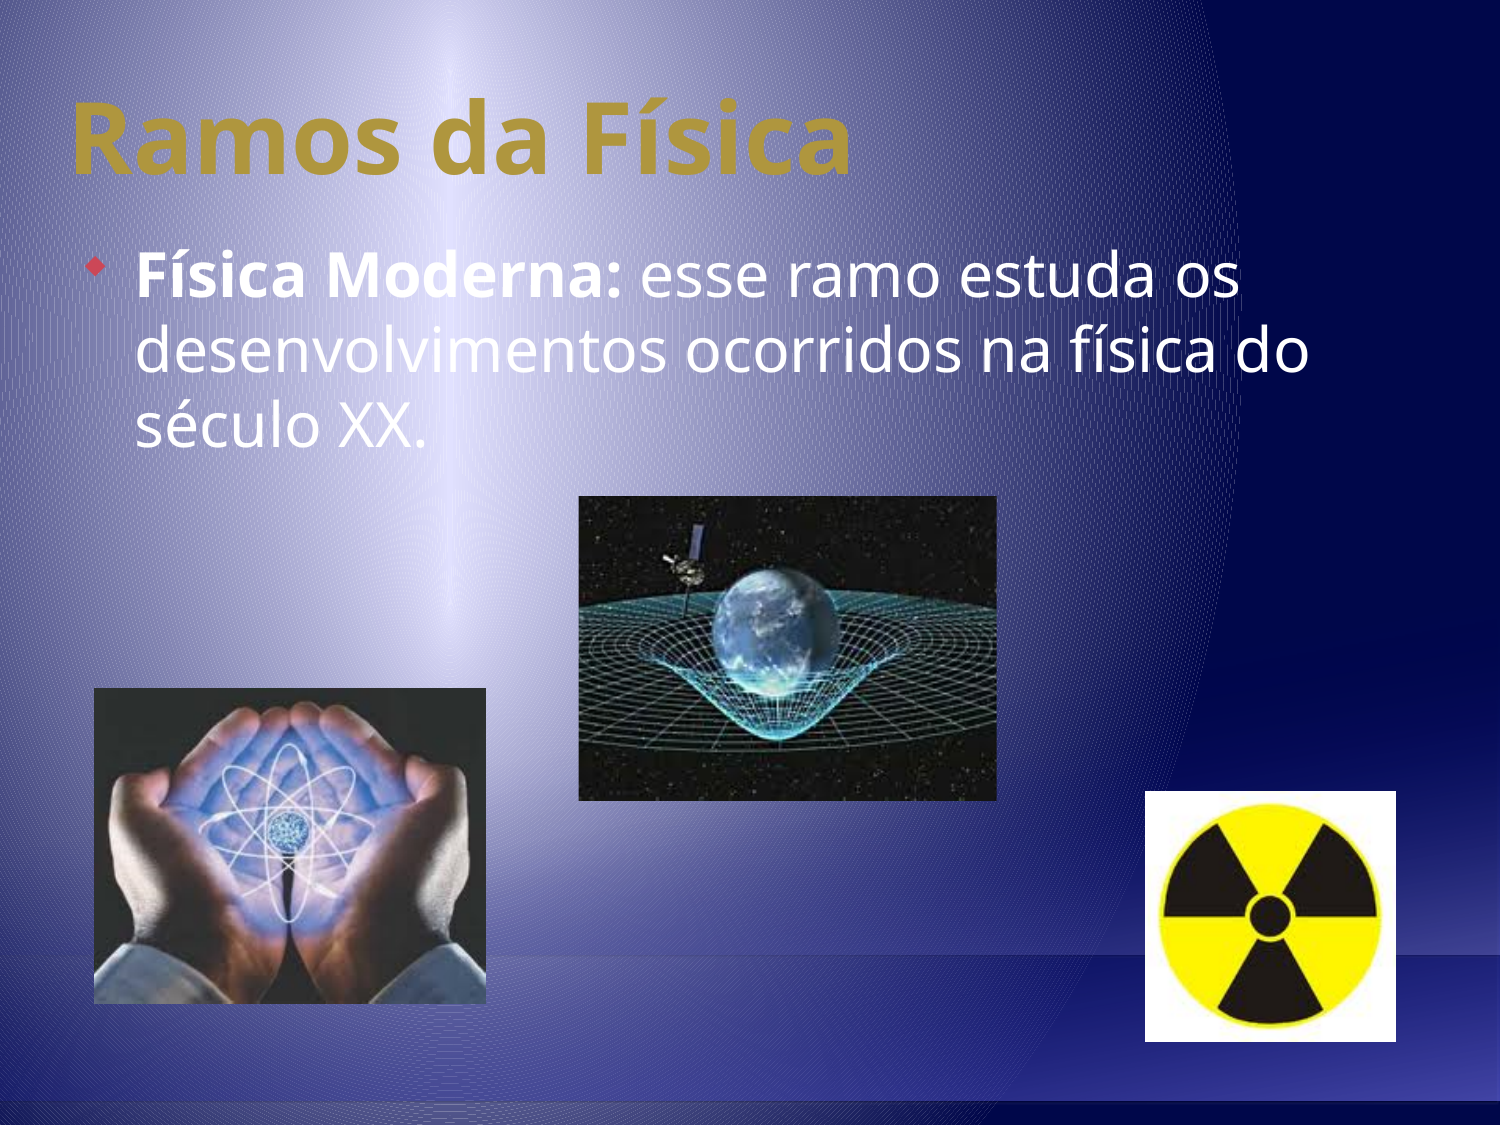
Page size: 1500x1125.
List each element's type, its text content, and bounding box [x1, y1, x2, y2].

picture [94, 688, 486, 1004]
picture [1145, 791, 1396, 1042]
title Ramos da Física [67, 70, 1418, 196]
list Física Moderna: esse ramo estuda os desenvolvimentos ocorridos na física do século XX. [67, 227, 1418, 497]
picture [578, 496, 997, 801]
